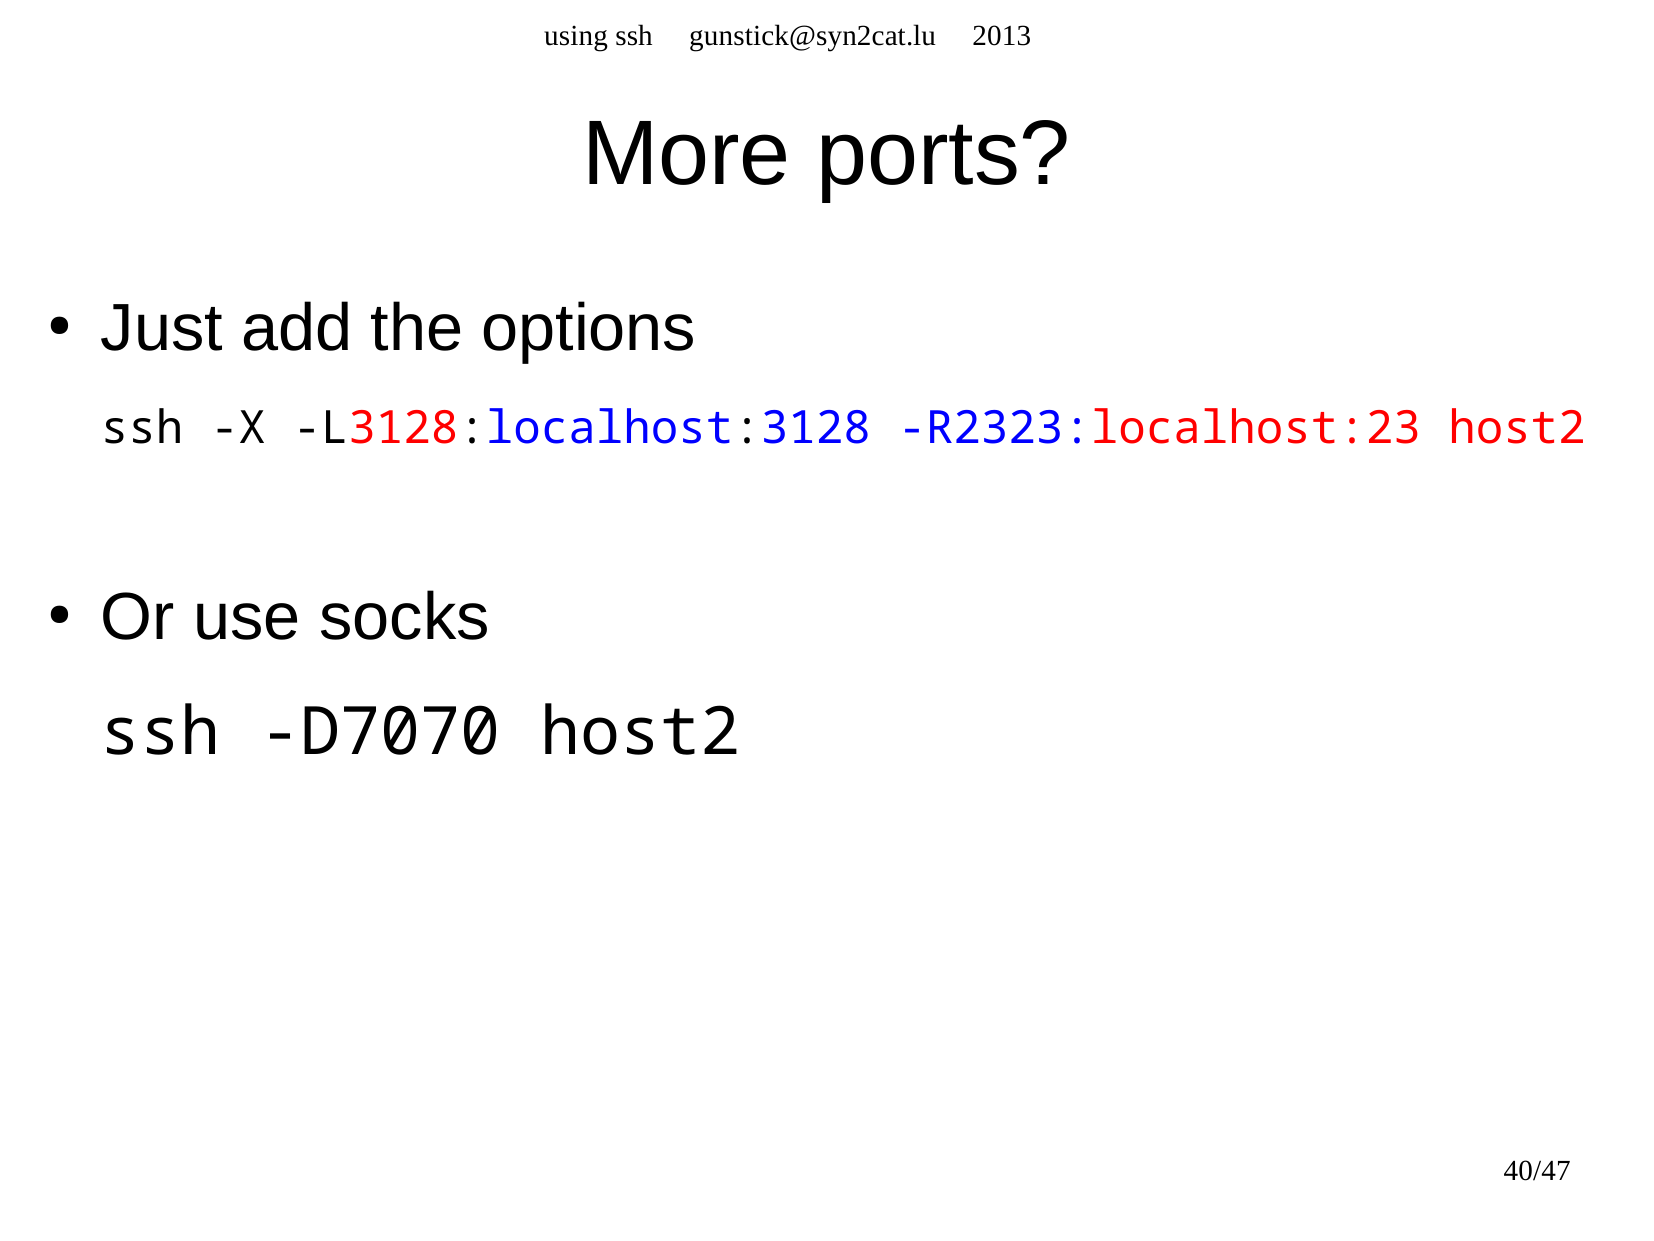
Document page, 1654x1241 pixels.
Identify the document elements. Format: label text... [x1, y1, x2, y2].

list Just add the options ssh -X -L3128:localhost:3128 -R2323:localhost:23 host2 Or use socks ssh -D7070 host2 [30, 290, 1636, 1010]
title More ports? [82, 49, 1571, 257]
